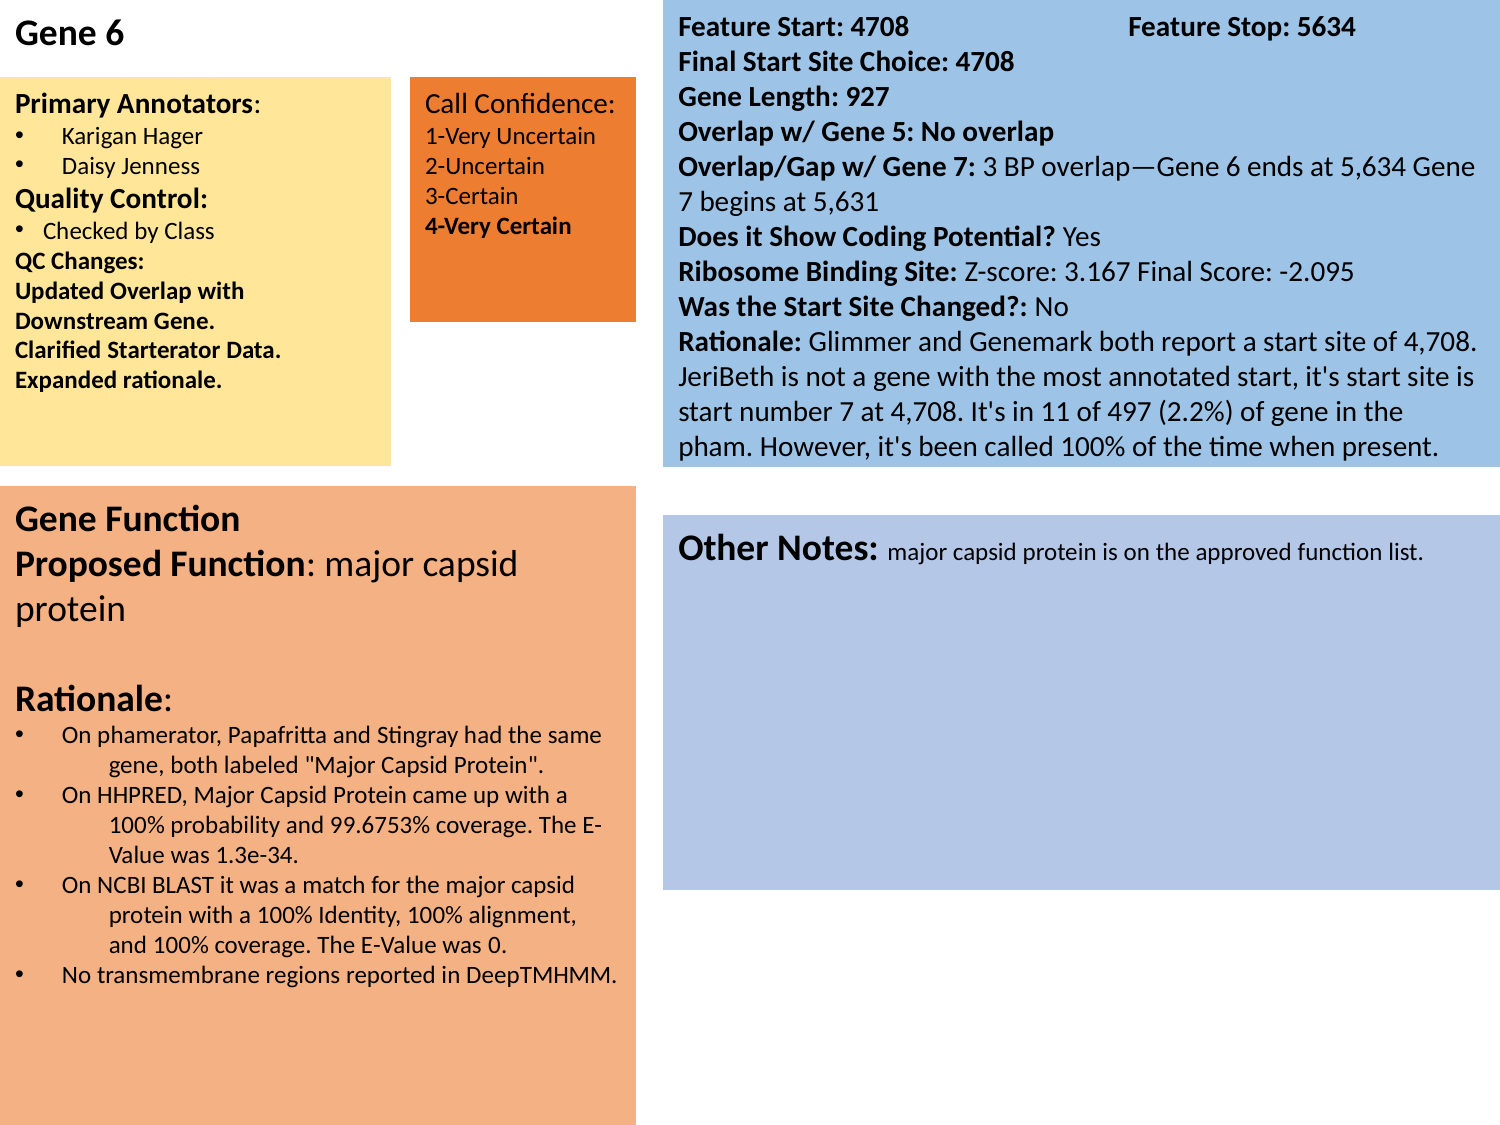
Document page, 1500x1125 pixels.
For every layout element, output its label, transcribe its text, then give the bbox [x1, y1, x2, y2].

text_box Other Notes: major capsid protein is on the approved function list. [663, 515, 1500, 890]
text_box Primary Annotators: Karigan Hager Daisy Jenness Quality Control: Checked by Class QC Changes: Updated Overlap with Downstream Gene. Clarified Starterator Data. Expanded rationale. [0, 77, 391, 466]
text_box Feature Start: 4708 Feature Stop: 5634 Final Start Site Choice: 4708 Gene Length: 927 Overlap w/ Gene 5: No overlap Overlap/Gap w/ Gene 7: 3 BP overlap—Gene 6 ends at 5,634 Gene 7 begins at 5,631 Does it Show Coding Potential? Yes Ribosome Binding Site: Z-score: 3.167 Final Score: -2.095 Was the Start Site Changed?: No Rationale: Glimmer and Genemark both report a start site of 4,708. JeriBeth is not a gene with the most annotated start, it's start site is start number 7 at 4,708. It's in 11 of 497 (2.2%) of gene in the pham. However, it's been called 100% of the time when present. [663, 0, 1500, 467]
text_box Gene 6 [0, 0, 140, 61]
text_box Call Confidence: 1-Very Uncertain 2-Uncertain 3-Certain 4-Very Certain [410, 77, 636, 322]
text_box Gene Function Proposed Function: major capsid protein Rationale: On phamerator, Papafritta and Stingray had the same gene, both labeled "Major Capsid Protein". On HHPRED, Major Capsid Protein came up with a 100% probability and 99.6753% coverage. The E-Value was 1.3e-34. On NCBI BLAST it was a match for the major capsid protein with a 100% Identity, 100% alignment, and 100% coverage. The E-Value was 0. No transmembrane regions reported in DeepTMHMM. [0, 486, 636, 1125]
